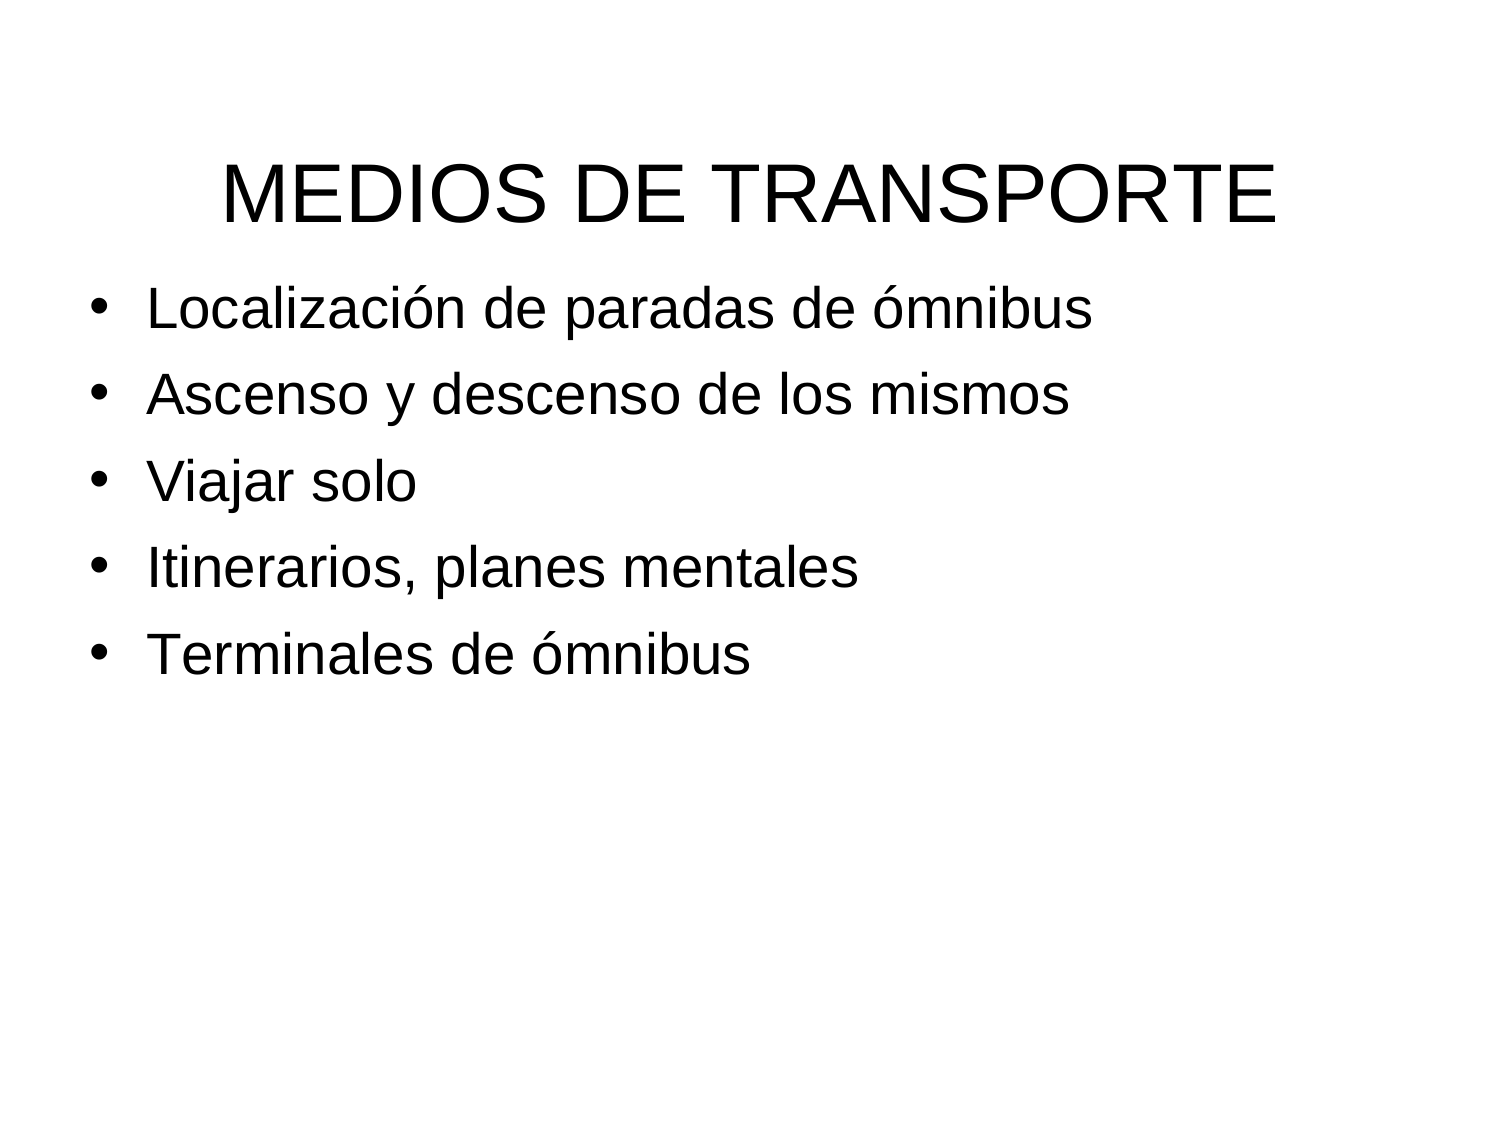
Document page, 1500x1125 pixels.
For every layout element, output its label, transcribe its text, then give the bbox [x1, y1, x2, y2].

title MEDIOS DE TRANSPORTE [75, 45, 1426, 233]
list Localización de paradas de ómnibus Ascenso y descenso de los mismos Viajar solo Itinerarios, planes mentales Terminales de ómnibus [75, 262, 1426, 1005]
